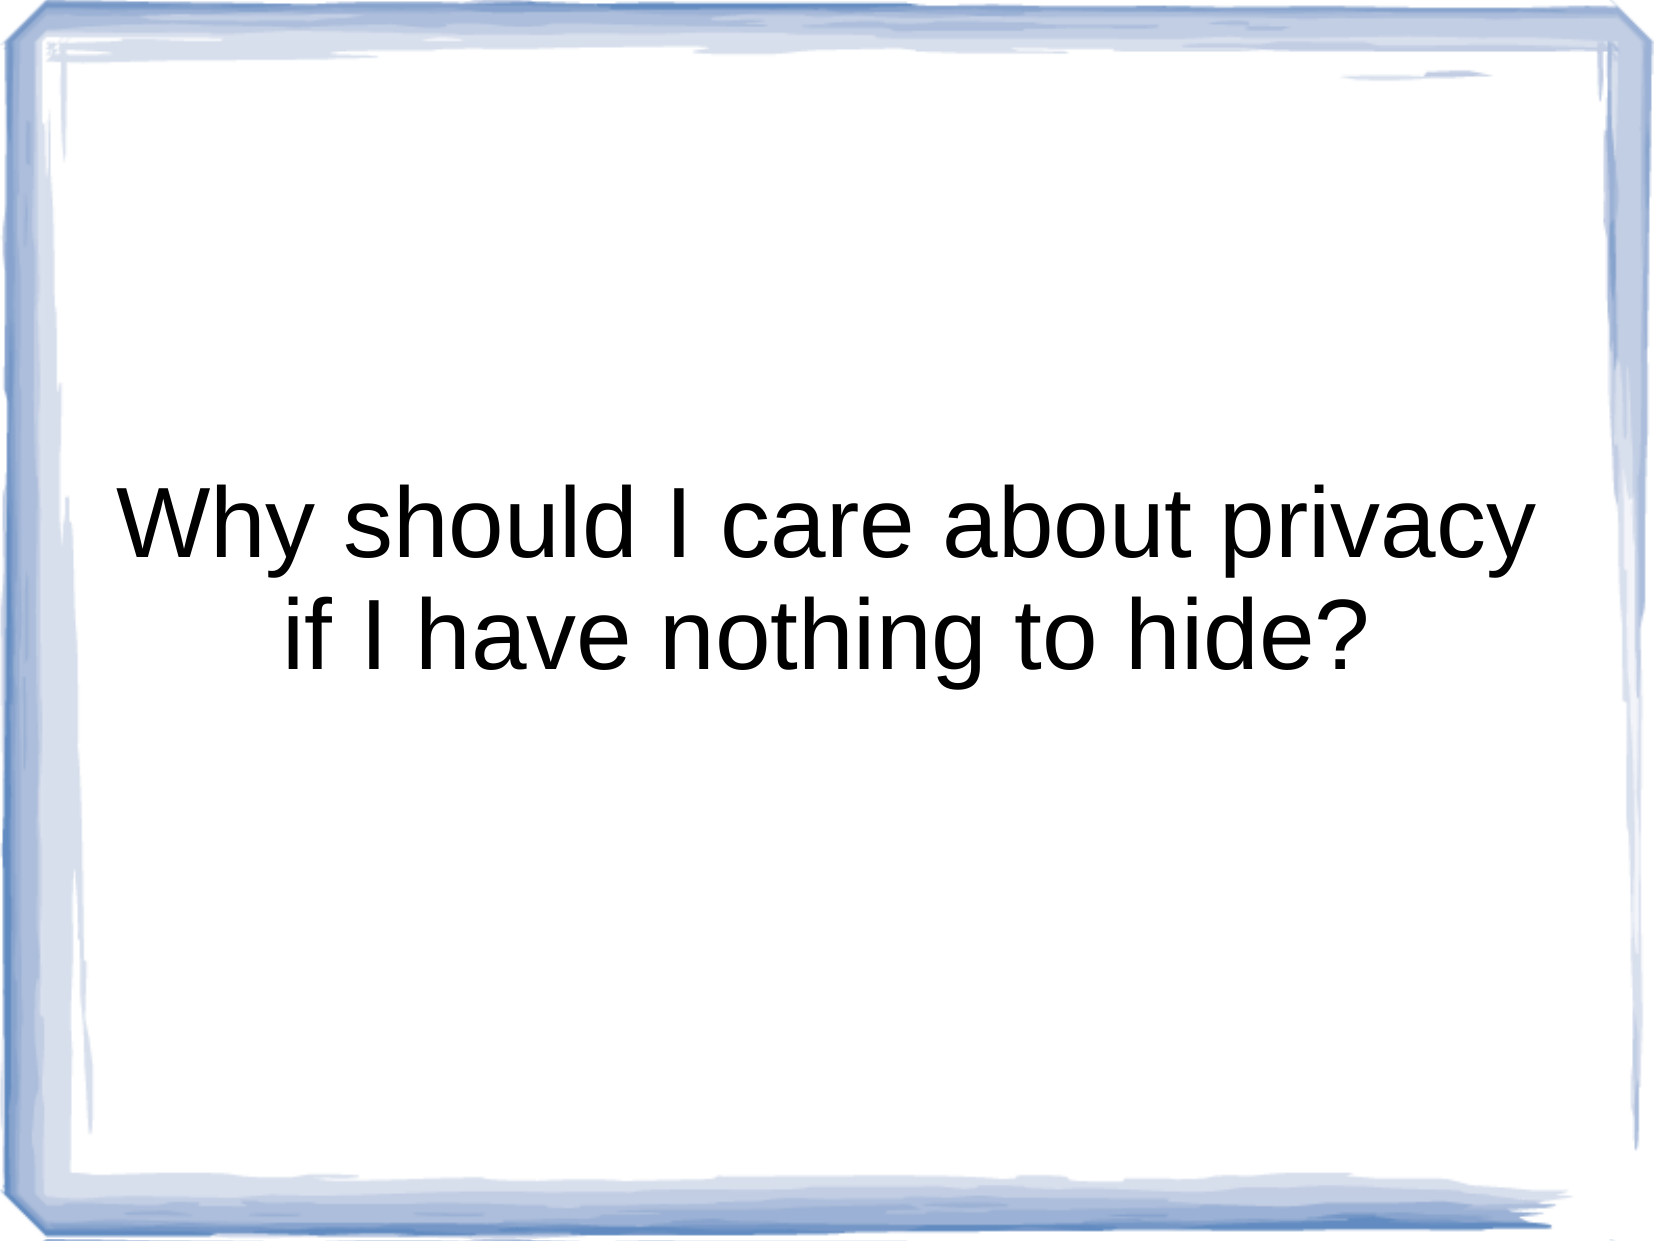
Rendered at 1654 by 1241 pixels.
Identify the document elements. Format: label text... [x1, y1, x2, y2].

picture [0, 0, 1654, 1241]
subtitle Why should I care about privacy if I have nothing to hide? [82, 49, 1571, 1109]
